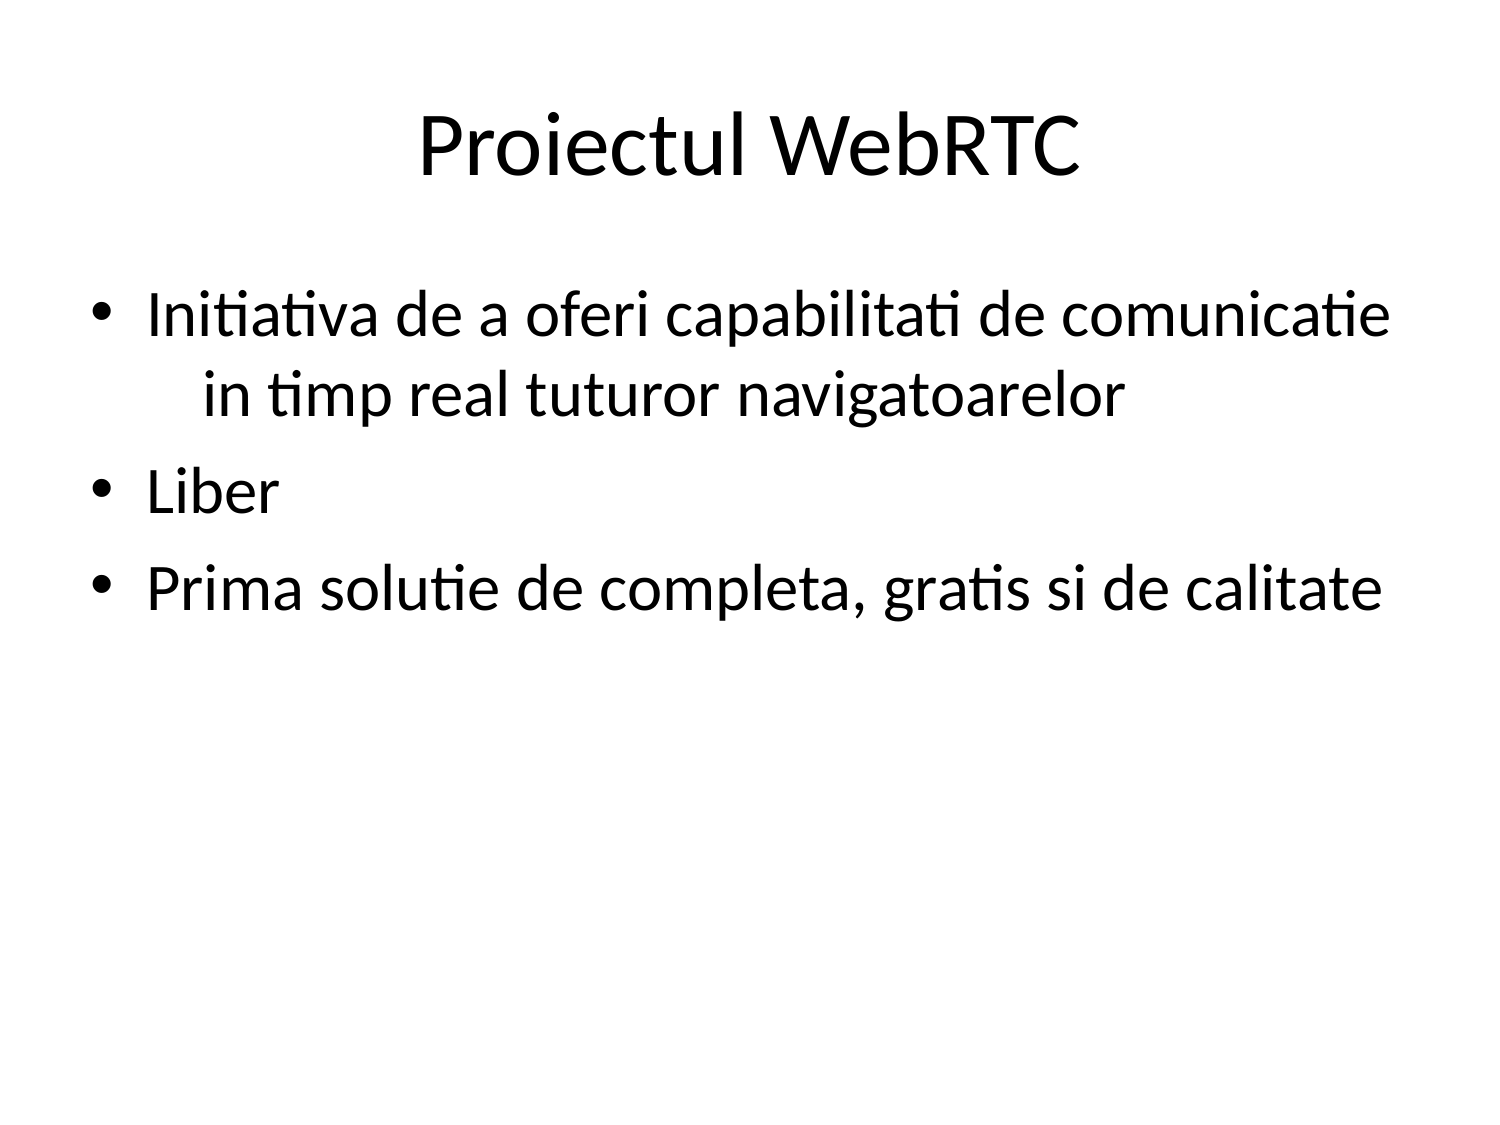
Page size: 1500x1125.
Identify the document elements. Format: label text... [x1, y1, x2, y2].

list Initiativa de a oferi capabilitati de comunicatie in timp real tuturor navigatoarelor Liber Prima solutie de completa, gratis si de calitate [75, 262, 1426, 1005]
title Proiectul WebRTC [75, 45, 1426, 233]
